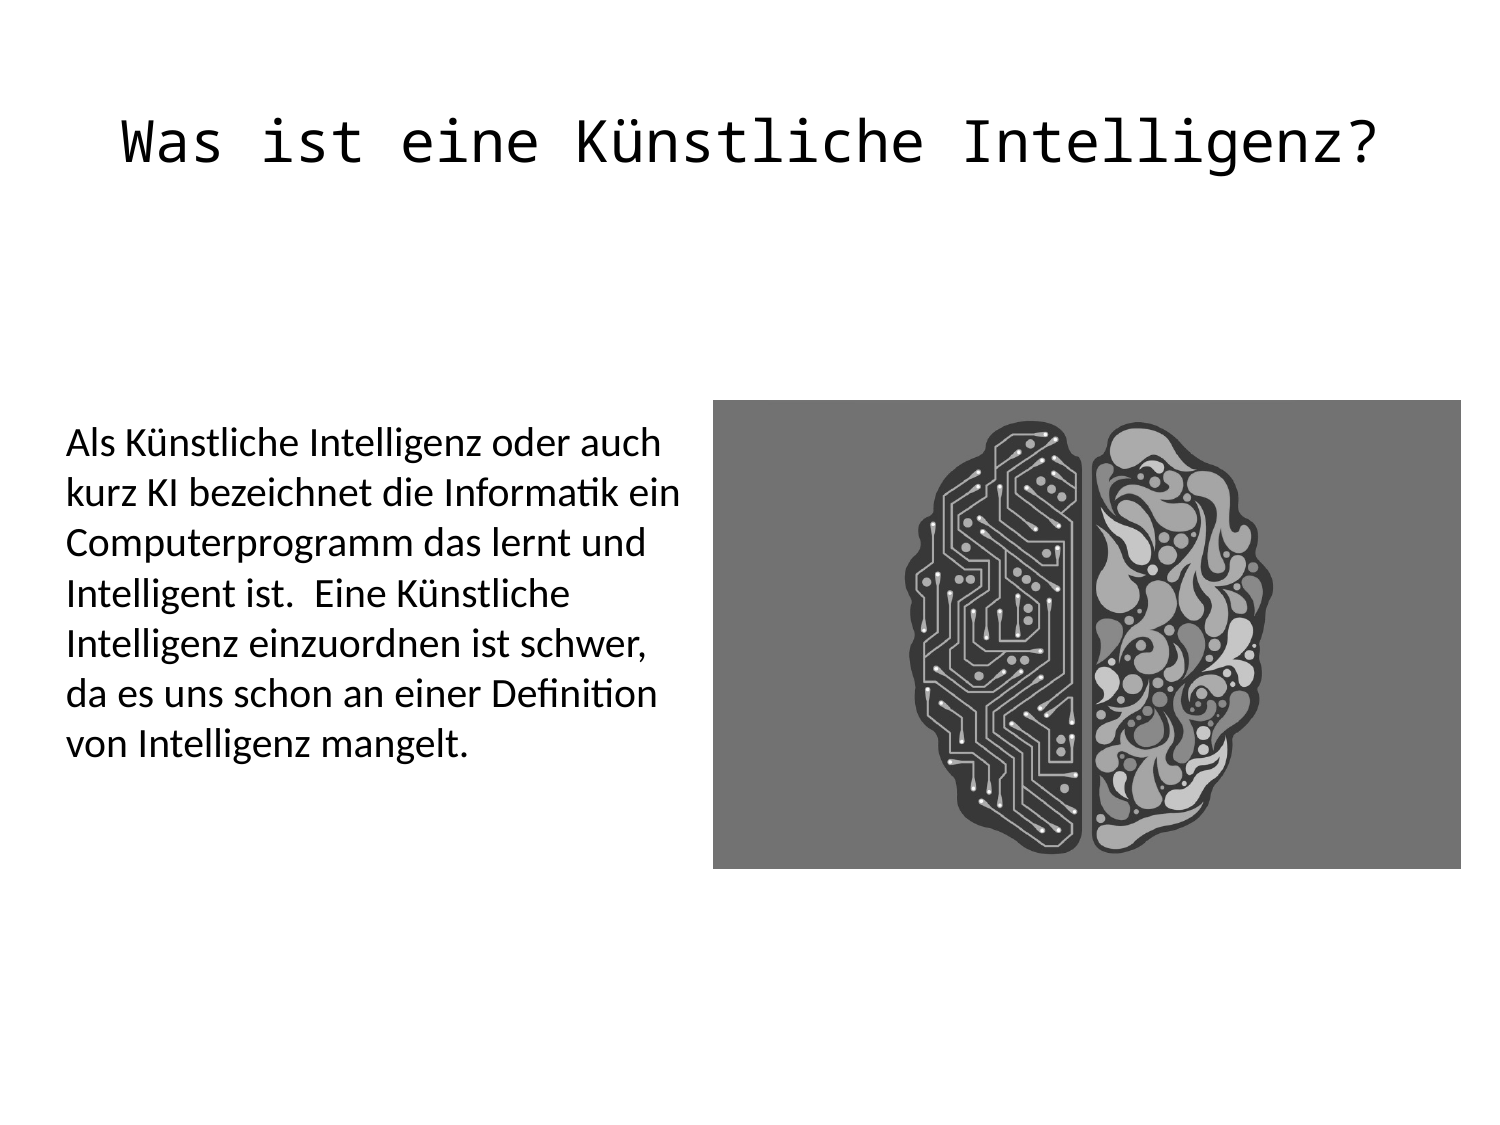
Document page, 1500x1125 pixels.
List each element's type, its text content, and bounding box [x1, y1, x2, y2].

picture [713, 400, 1461, 869]
list Als Künstliche Intelligenz oder auch kurz KI bezeichnet die Informatik ein Computerprogramm das lernt und Intelligent ist. Eine Künstliche Intelligenz einzuordnen ist schwer, da es uns schon an einer Definition von Intelligenz mangelt. [50, 407, 713, 869]
title Was ist eine Künstliche Intelligenz? [75, 45, 1425, 233]
